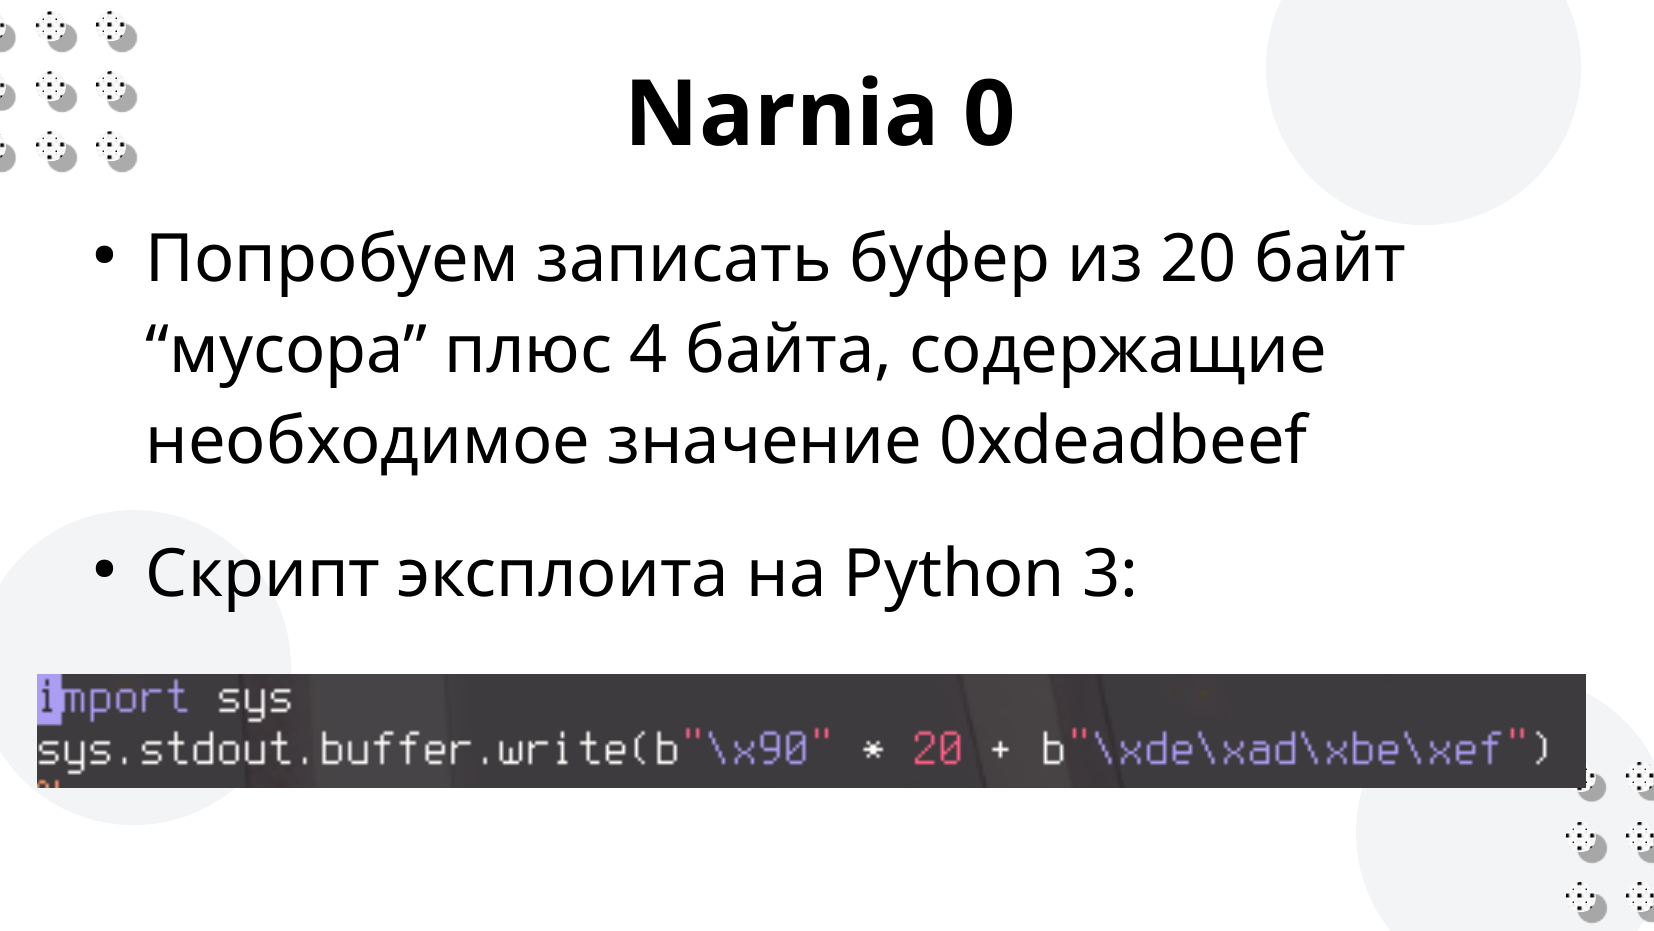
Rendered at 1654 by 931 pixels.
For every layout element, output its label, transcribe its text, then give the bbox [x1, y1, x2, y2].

picture [35, 11, 66, 42]
picture [35, 71, 66, 102]
picture [37, 674, 1596, 793]
picture [1625, 761, 1654, 792]
picture [0, 134, 7, 159]
list Попробуем записать буфер из 20 байт “мусора” плюс 4 байта, содержащие необходимое значение 0xdeadbeef [75, 210, 1574, 525]
picture [35, 131, 67, 162]
picture [1625, 821, 1654, 853]
picture [1565, 821, 1596, 853]
picture [0, 14, 6, 39]
title Narnia 0 [76, 32, 1565, 188]
picture [1625, 881, 1654, 912]
picture [1565, 882, 1596, 913]
list Скрипт эксплоита на Python 3: [75, 525, 1574, 652]
picture [95, 11, 126, 32]
picture [0, 74, 6, 99]
